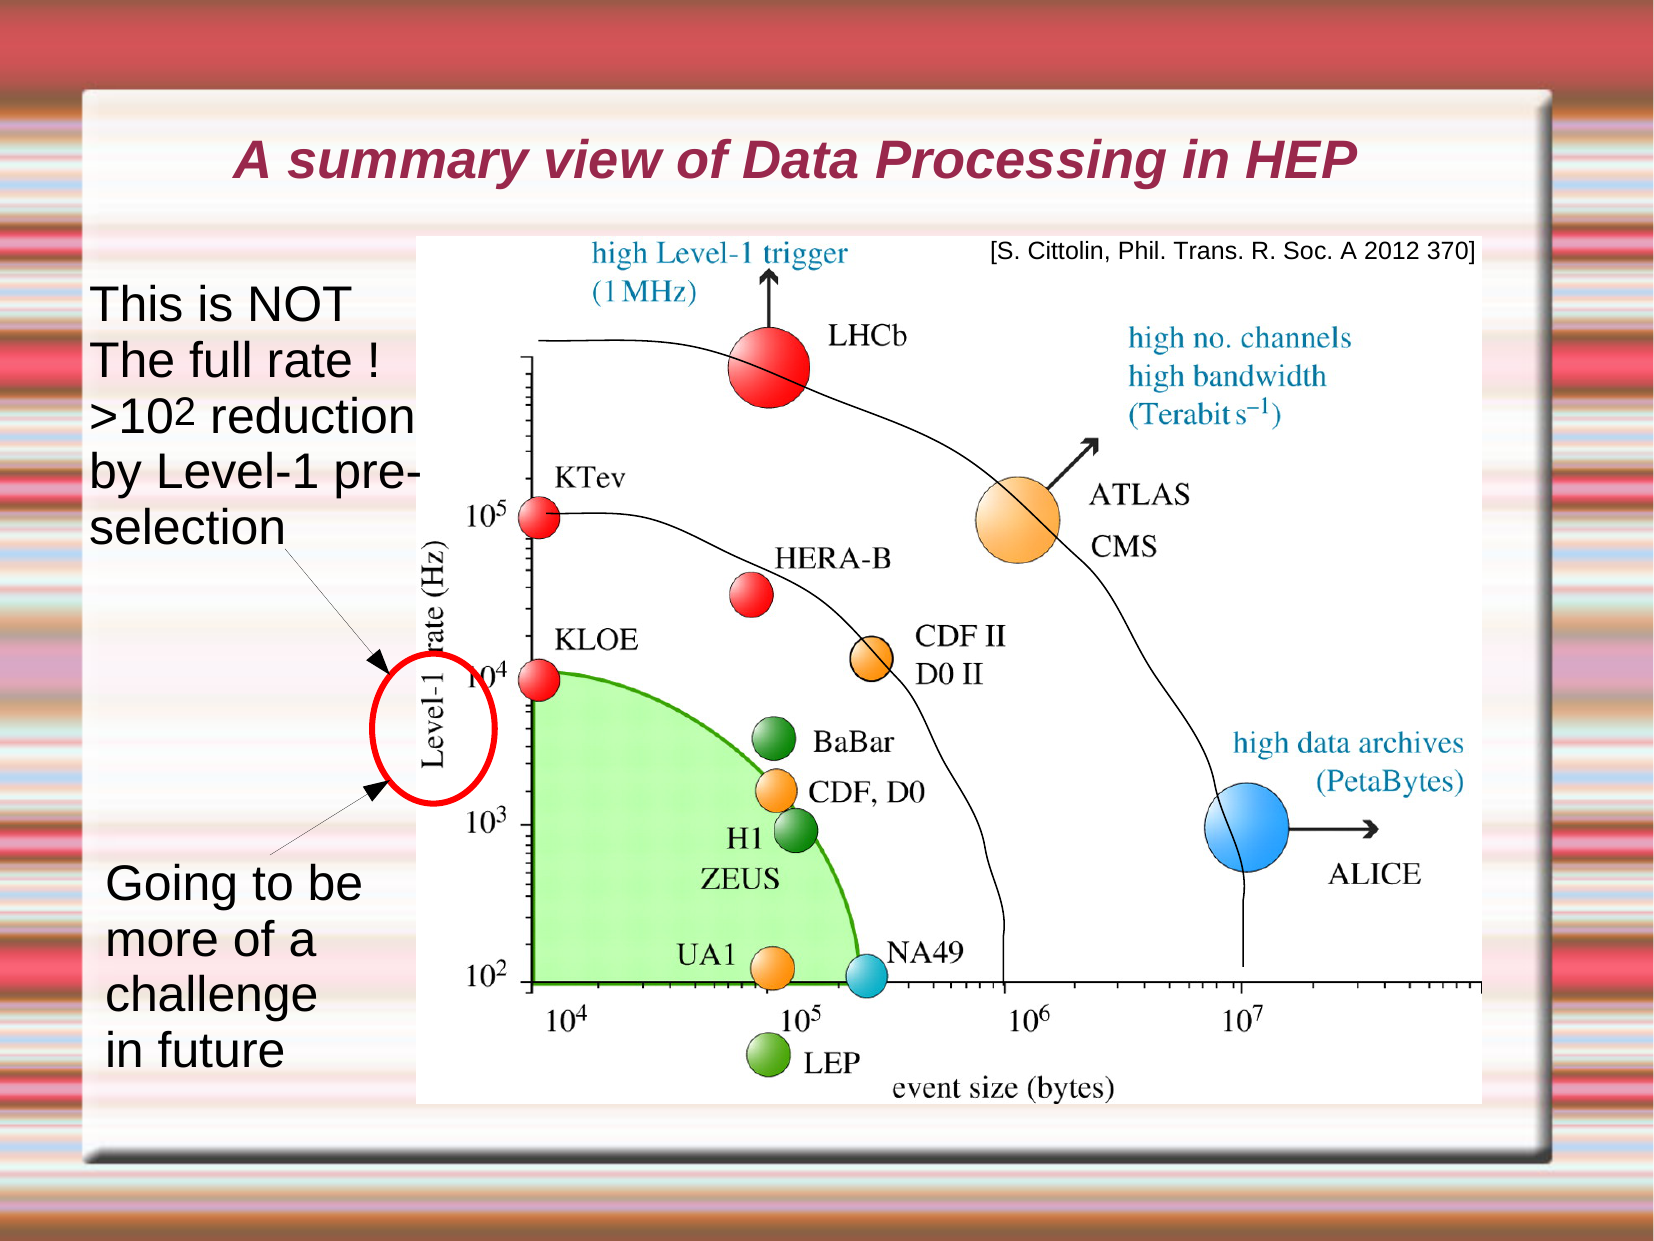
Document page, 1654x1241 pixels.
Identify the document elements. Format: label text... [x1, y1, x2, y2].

text_box This is NOT The full rate ! >102 reduction by Level-1 pre-selection [89, 276, 427, 612]
text_box [S. Cittolin, Phil. Trans. R. Soc. A 2012 370] [990, 236, 1482, 293]
title A summary view of Data Processing in HEP [90, 90, 1503, 231]
text_box Going to be more of a challenge in future [105, 855, 398, 1096]
picture [0, 0, 1654, 1241]
